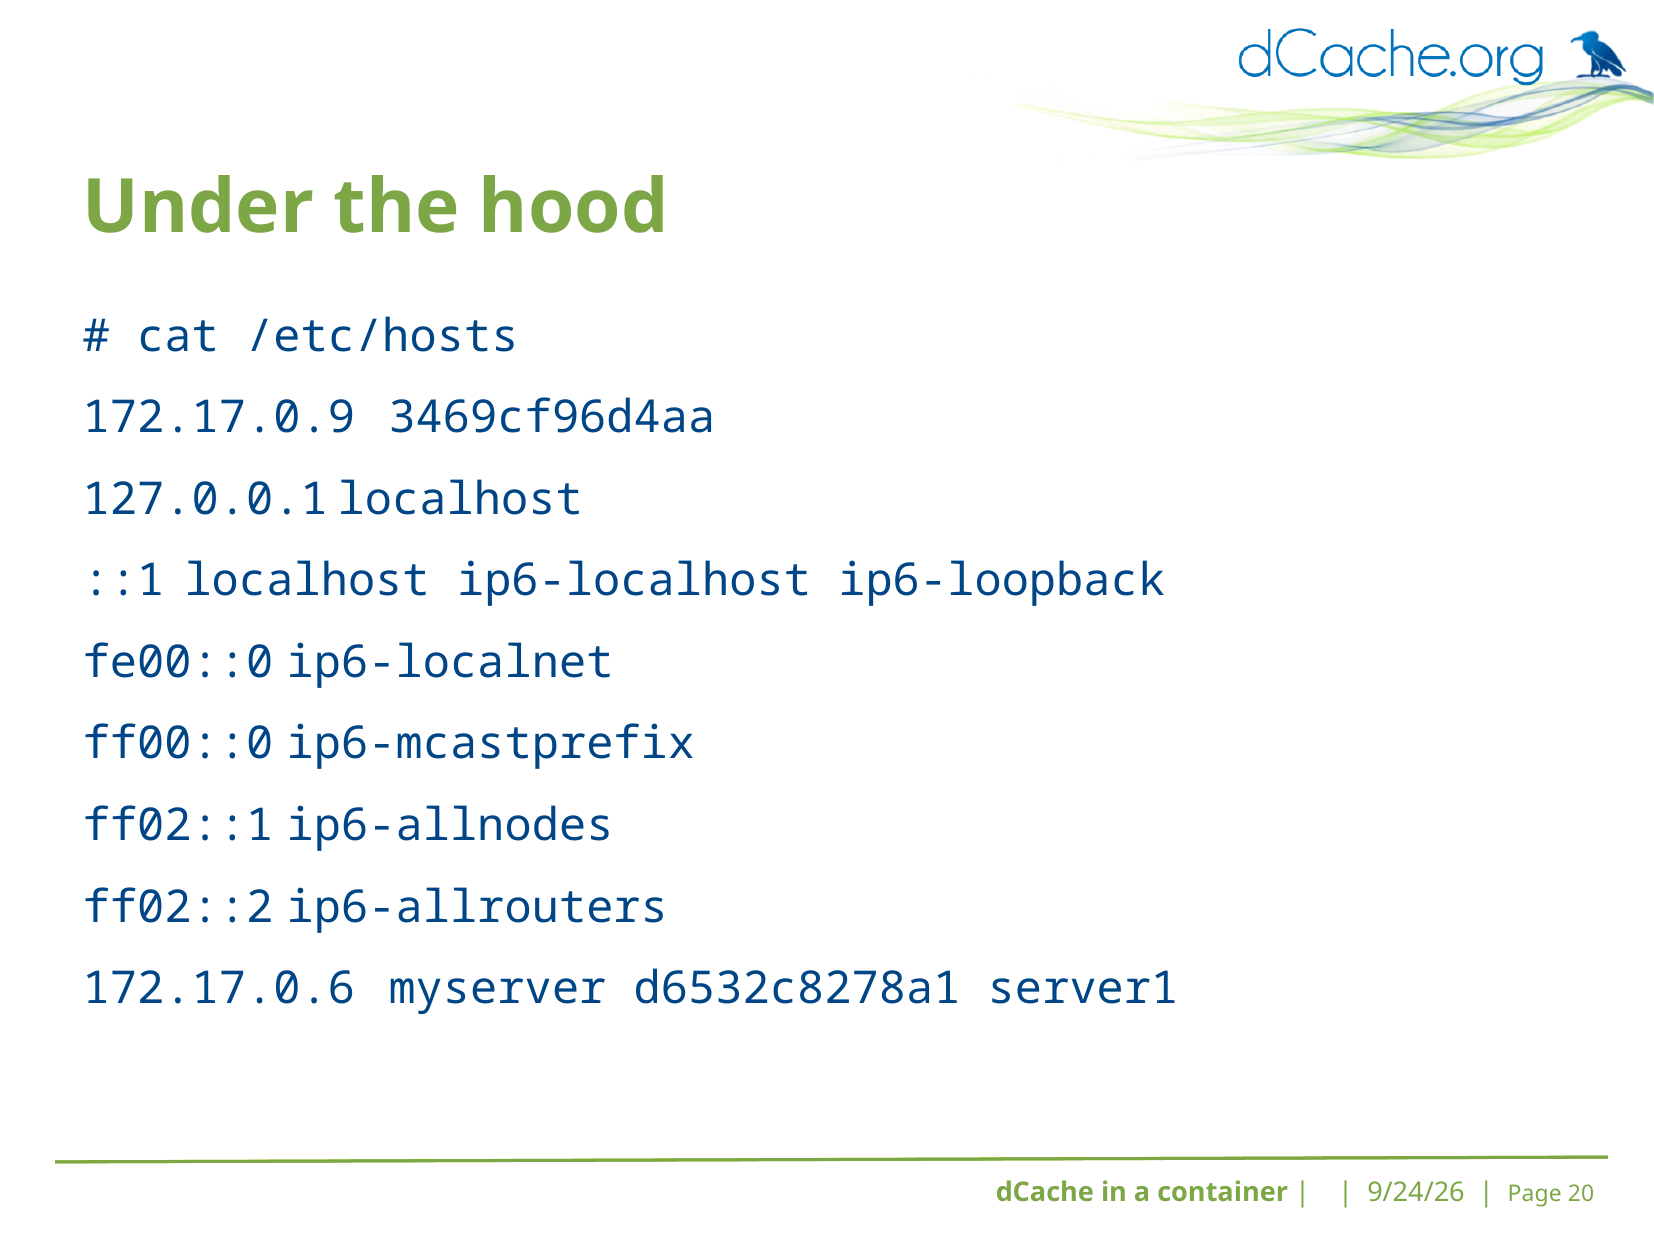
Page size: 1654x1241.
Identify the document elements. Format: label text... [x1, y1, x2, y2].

picture [956, 16, 1654, 169]
title Under the hood [82, 155, 1605, 252]
list # cat /etc/hosts 172.17.0.9 3469cf96d4aa 127.0.0.1 localhost ::1 localhost ip6-localhost ip6-loopback fe00::0 ip6-localnet ff00::0 ip6-mcastprefix ff02::1 ip6-allnodes ff02::2 ip6-allrouters 172.17.0.6 myserver d6532c8278a1 server1 [82, 302, 1571, 1023]
